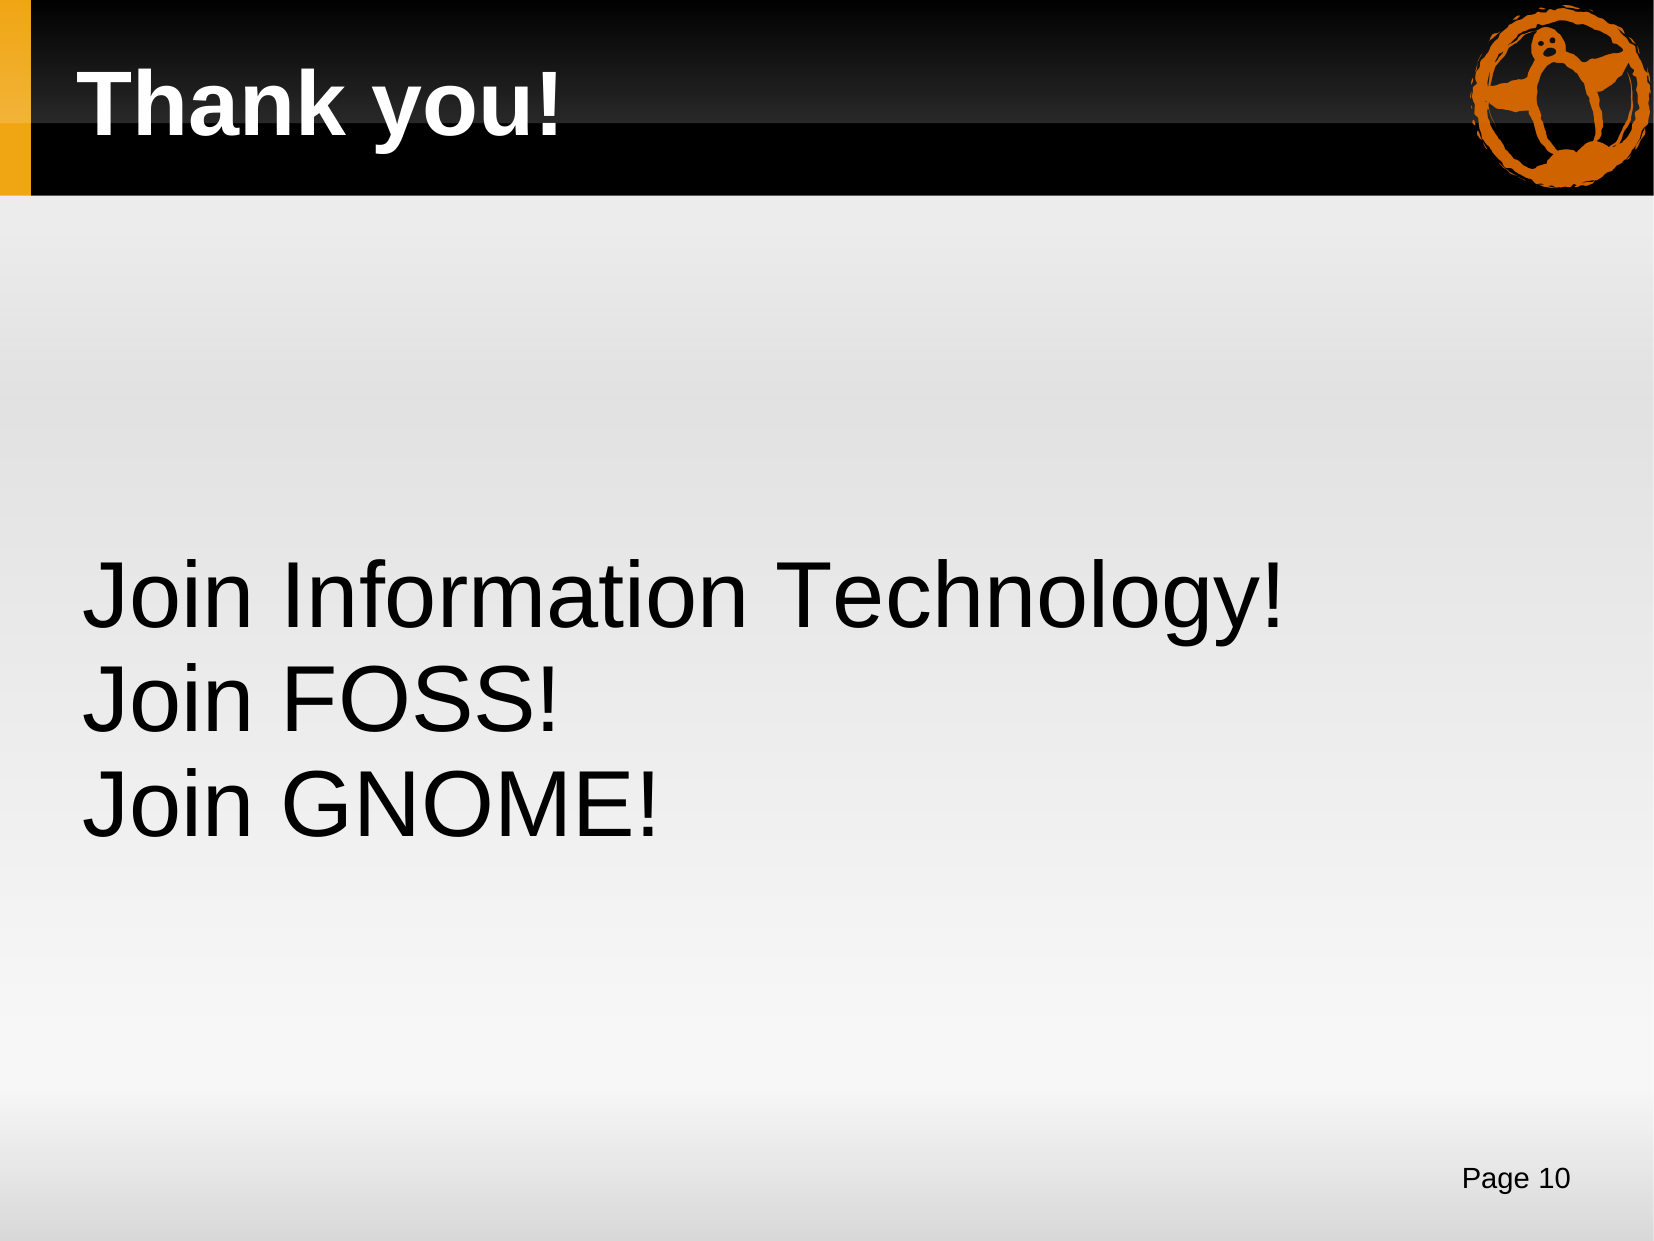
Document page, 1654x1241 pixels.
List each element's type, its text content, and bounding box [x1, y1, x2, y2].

picture [0, 0, 1654, 1241]
title Thank you! [76, 7, 1565, 200]
subtitle Join Information Technology! Join FOSS! Join GNOME! [82, 290, 1571, 1109]
